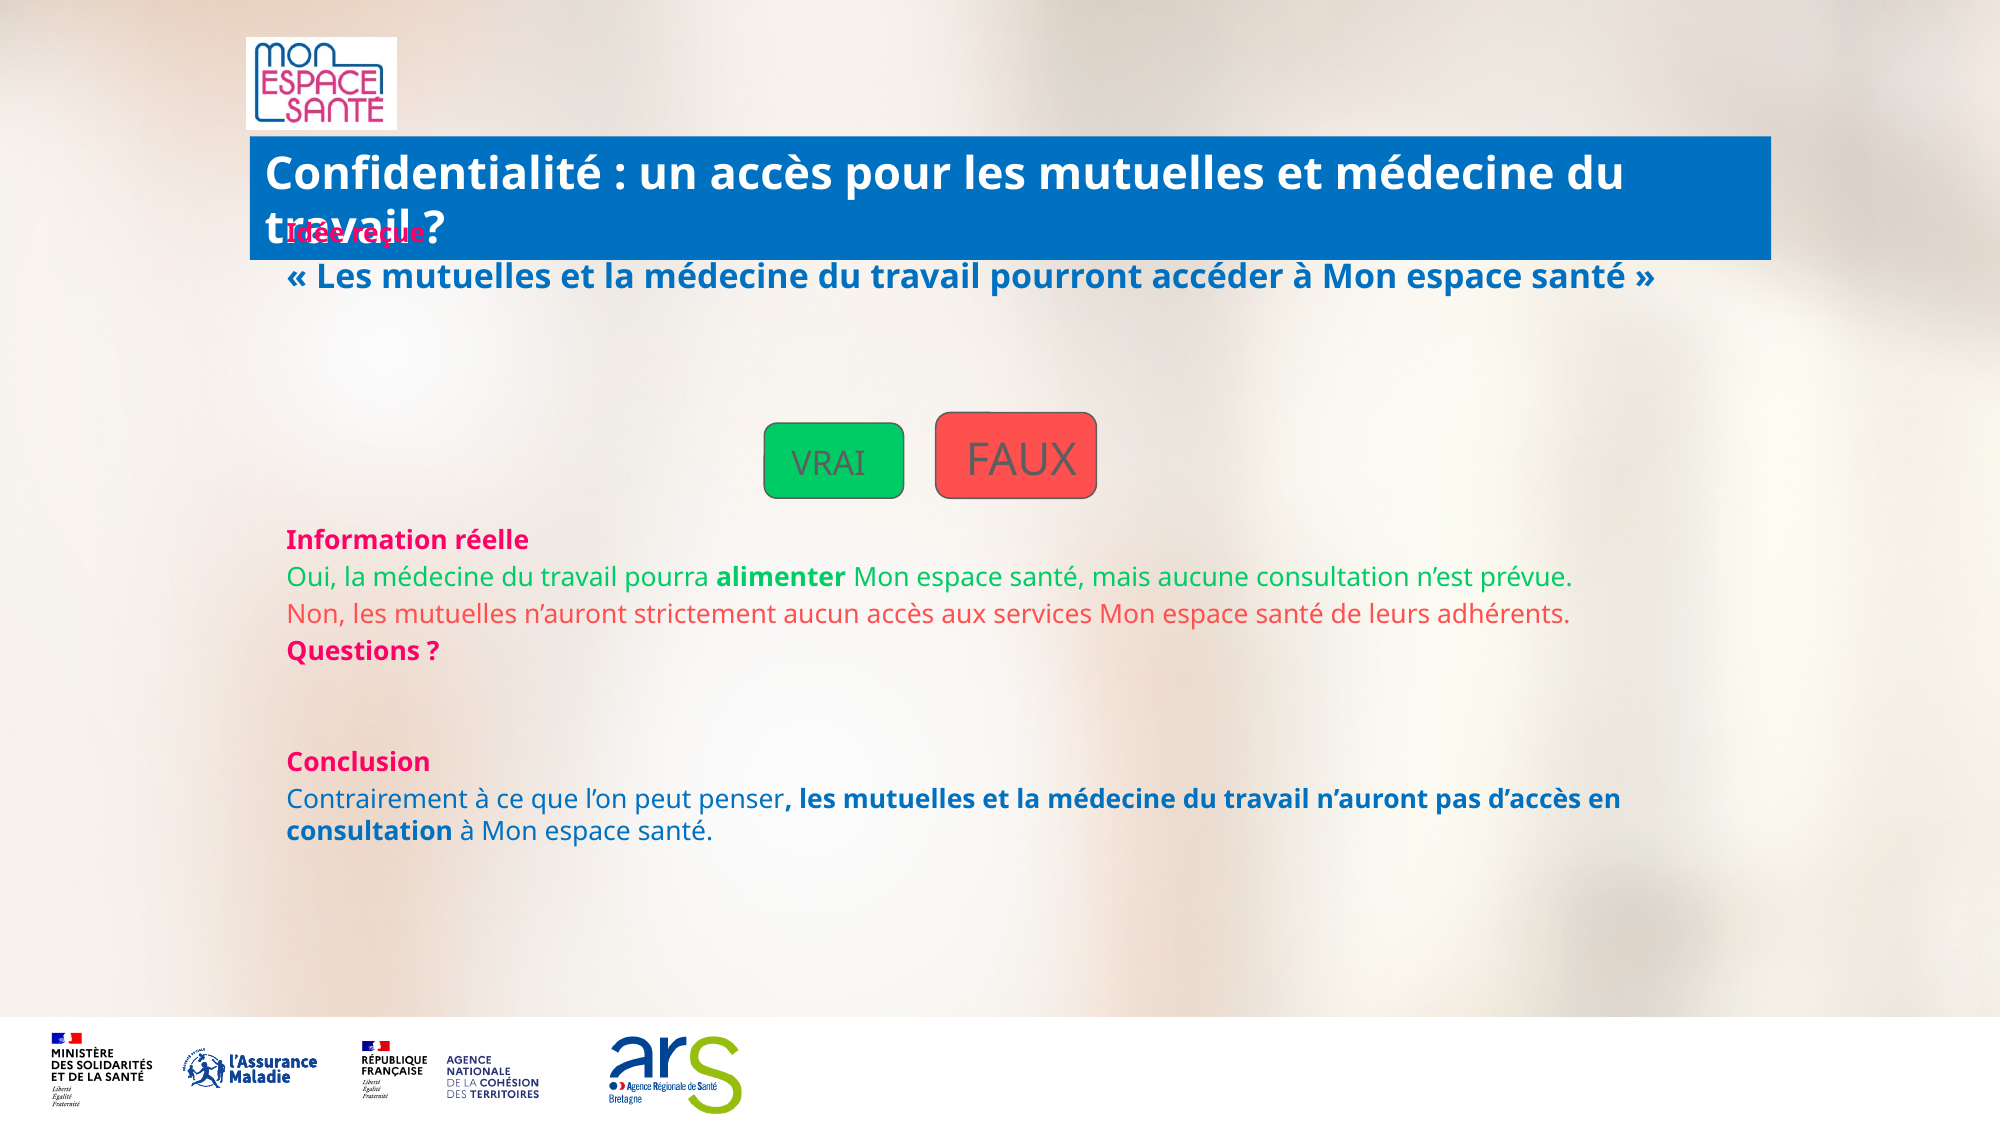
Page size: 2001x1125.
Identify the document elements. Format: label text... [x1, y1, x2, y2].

text_box FAUX [914, 423, 1129, 493]
text_box VRAI [732, 433, 914, 490]
text_box [765, 490, 903, 499]
text_box Idée reçue « Les mutuelles et la médecine du travail pourront accéder à Mon espace santé » Information réelle Oui, la médecine du travail pourra alimenter Mon espace santé, mais aucune consultation n’est prévue. Non, les mutuelles n’auront strictement aucun accès aux services Mon espace santé de leurs adhérents. Questions ? Conclusion Contrairement à ce que l’on peut penser, les mutuelles et la médecine du travail n’auront pas d’accès en consultation à Mon espace santé. [271, 208, 1739, 859]
picture [352, 1031, 548, 1108]
text_box [764, 423, 904, 433]
text_box [936, 412, 1096, 423]
picture [0, 0, 2000, 1017]
picture [41, 1022, 163, 1117]
picture [609, 1036, 742, 1114]
text_box Confidentialité : un accès pour les mutuelles et médecine du travail ? [249, 136, 1772, 260]
text_box [939, 493, 1094, 499]
